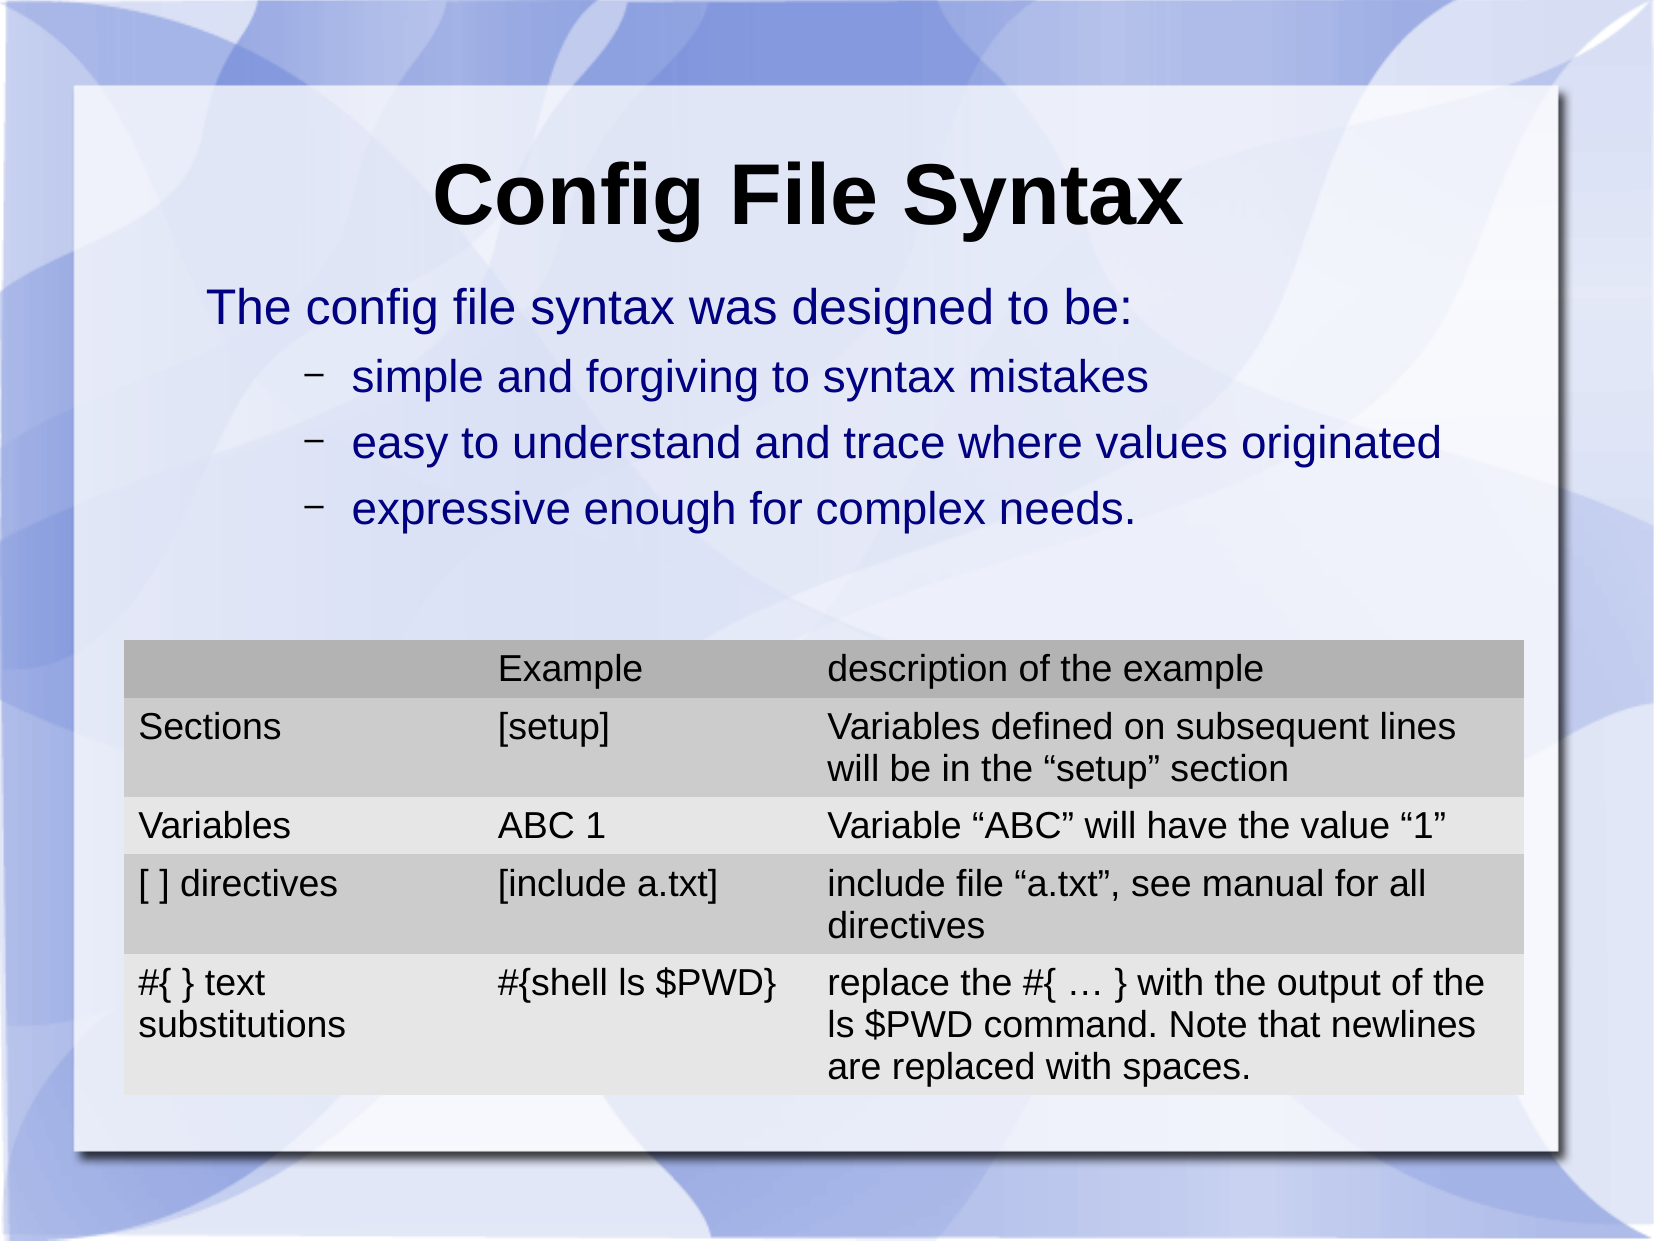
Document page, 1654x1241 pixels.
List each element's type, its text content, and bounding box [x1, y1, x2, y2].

table_header description of the example [813, 640, 1524, 698]
table_cell [ ] directives [124, 854, 483, 954]
title Config File Syntax [82, 90, 1536, 298]
table_cell ABC 1 [483, 797, 813, 854]
table_cell include file “a.txt”, see manual for all directives [813, 854, 1524, 954]
table_cell [include a.txt] [483, 854, 813, 954]
table_cell Variables [124, 797, 483, 854]
table_header [124, 640, 483, 698]
picture [0, 0, 1654, 1241]
table_cell #{shell ls $PWD} [483, 954, 813, 1095]
list The config file syntax was designed to be: simple and forgiving to syntax mistakes easy to understand and trace where values originated expressive enough for complex needs. [135, 279, 1494, 631]
table_cell replace the #{ … } with the output of the ls $PWD command. Note that newlines are replaced with spaces. [813, 954, 1524, 1095]
table_cell Sections [124, 698, 483, 797]
table_cell Variable “ABC” will have the value “1” [813, 797, 1524, 854]
table_header Example [483, 640, 813, 698]
table_cell #{ } text substitutions [124, 954, 483, 1095]
table_cell Variables defined on subsequent lines will be in the “setup” section [813, 698, 1524, 797]
table_cell [setup] [483, 698, 813, 797]
